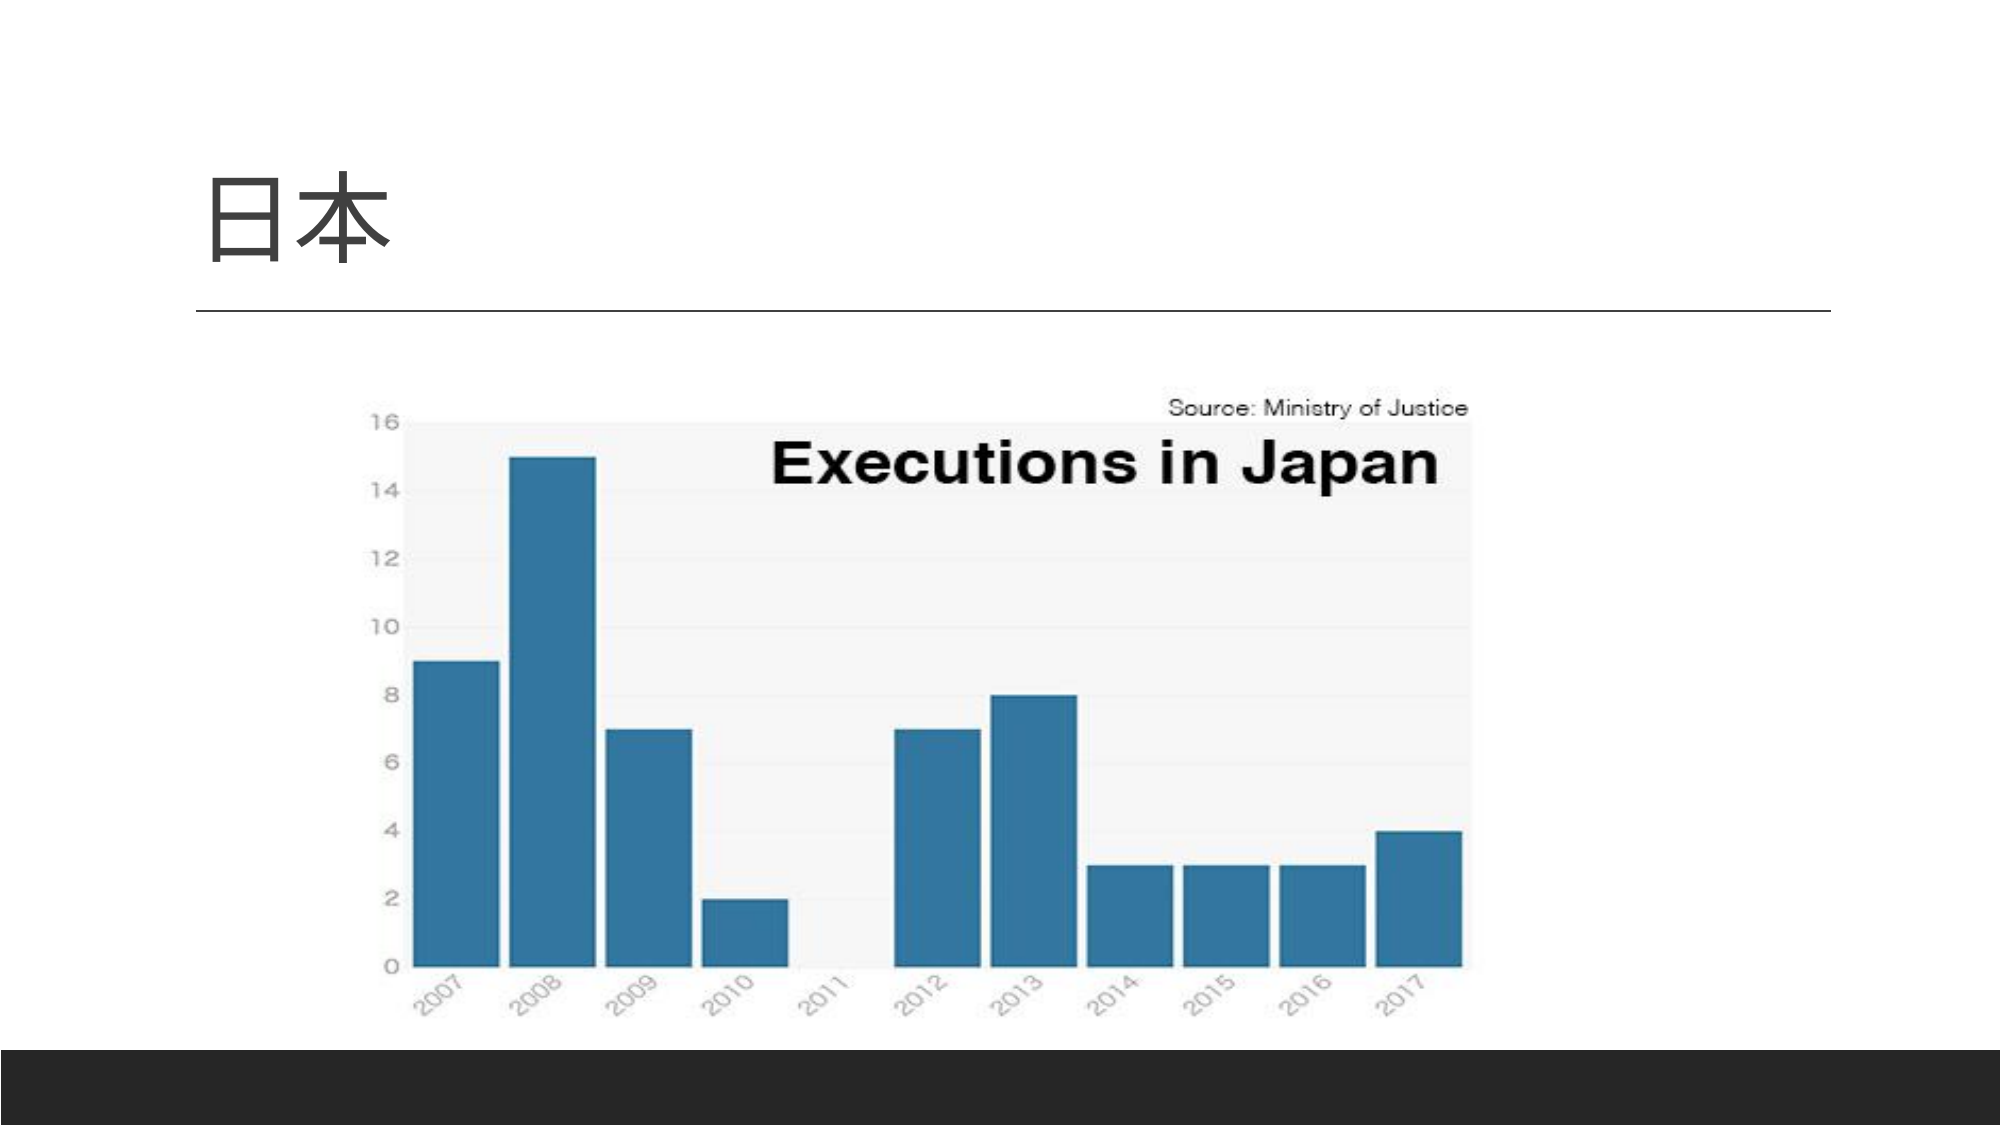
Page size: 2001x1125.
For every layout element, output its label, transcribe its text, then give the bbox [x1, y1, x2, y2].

picture [244, 372, 1605, 1033]
title 日本 [180, 47, 1831, 286]
